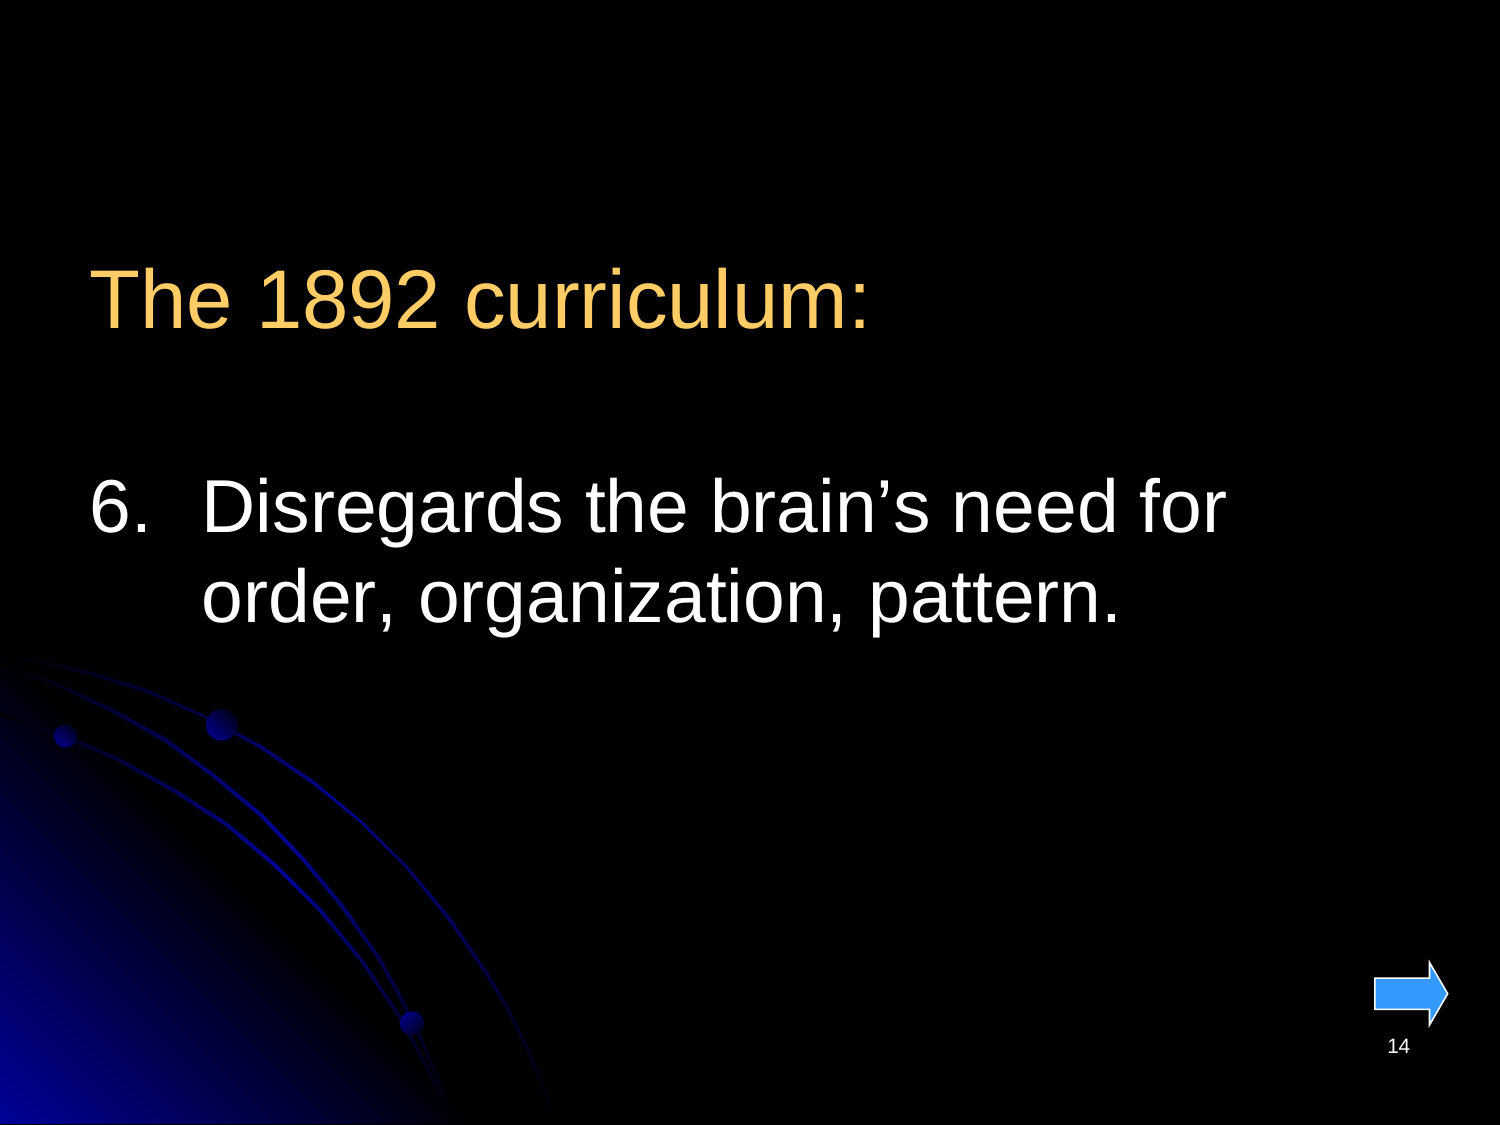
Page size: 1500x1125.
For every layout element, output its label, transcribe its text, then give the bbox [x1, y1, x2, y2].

text_box [1374, 962, 1448, 1026]
text_box The 1892 curriculum: [75, 237, 1351, 353]
text_box 6. Disregards the brain’s need for order, organization, pattern. [74, 449, 1388, 646]
